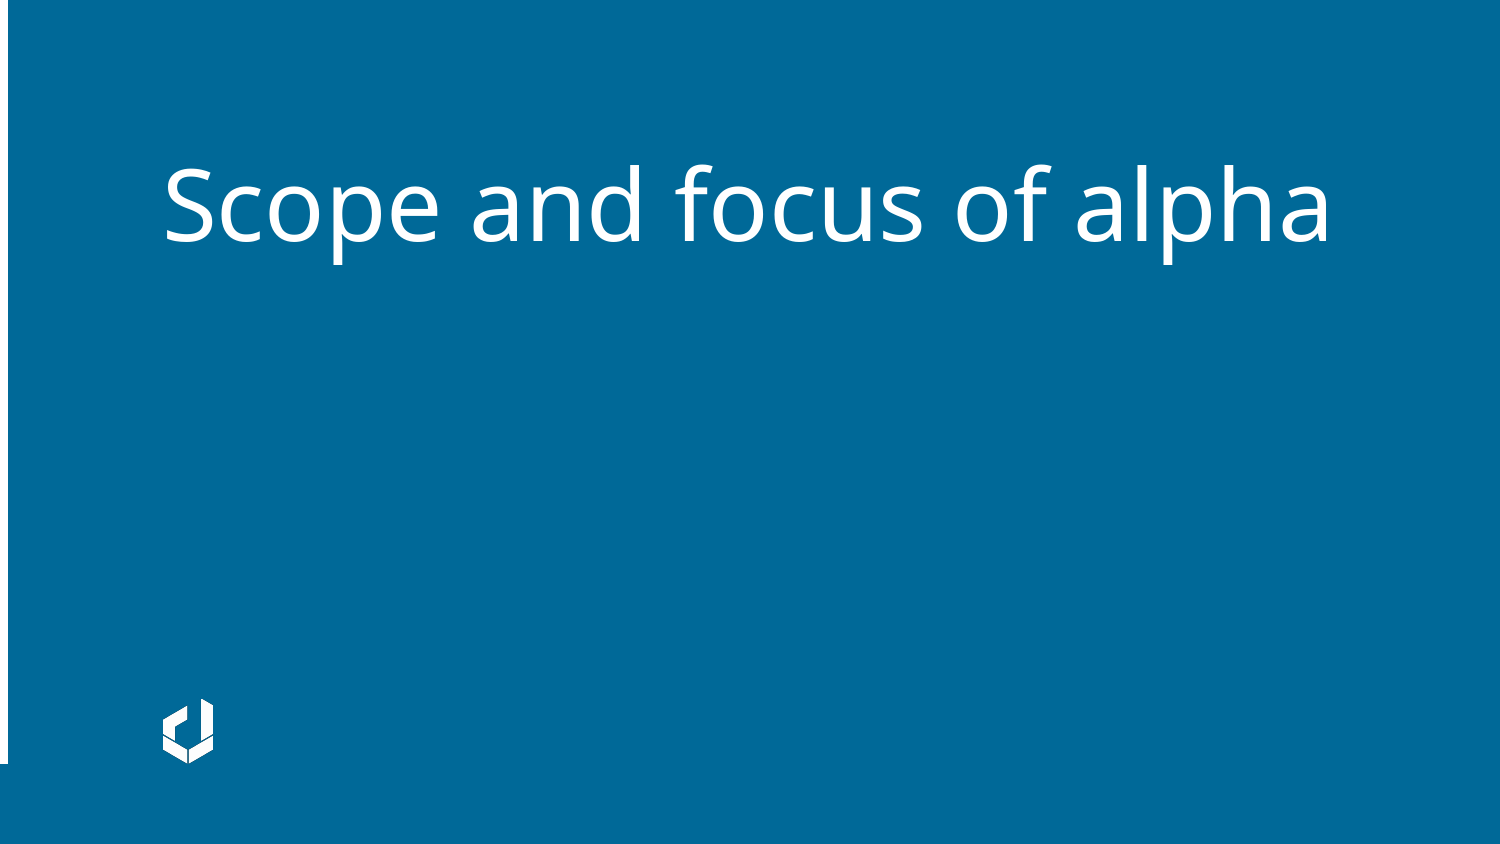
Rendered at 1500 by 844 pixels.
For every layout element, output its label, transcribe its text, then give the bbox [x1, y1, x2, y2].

title Scope and focus of alpha [147, 126, 1396, 615]
